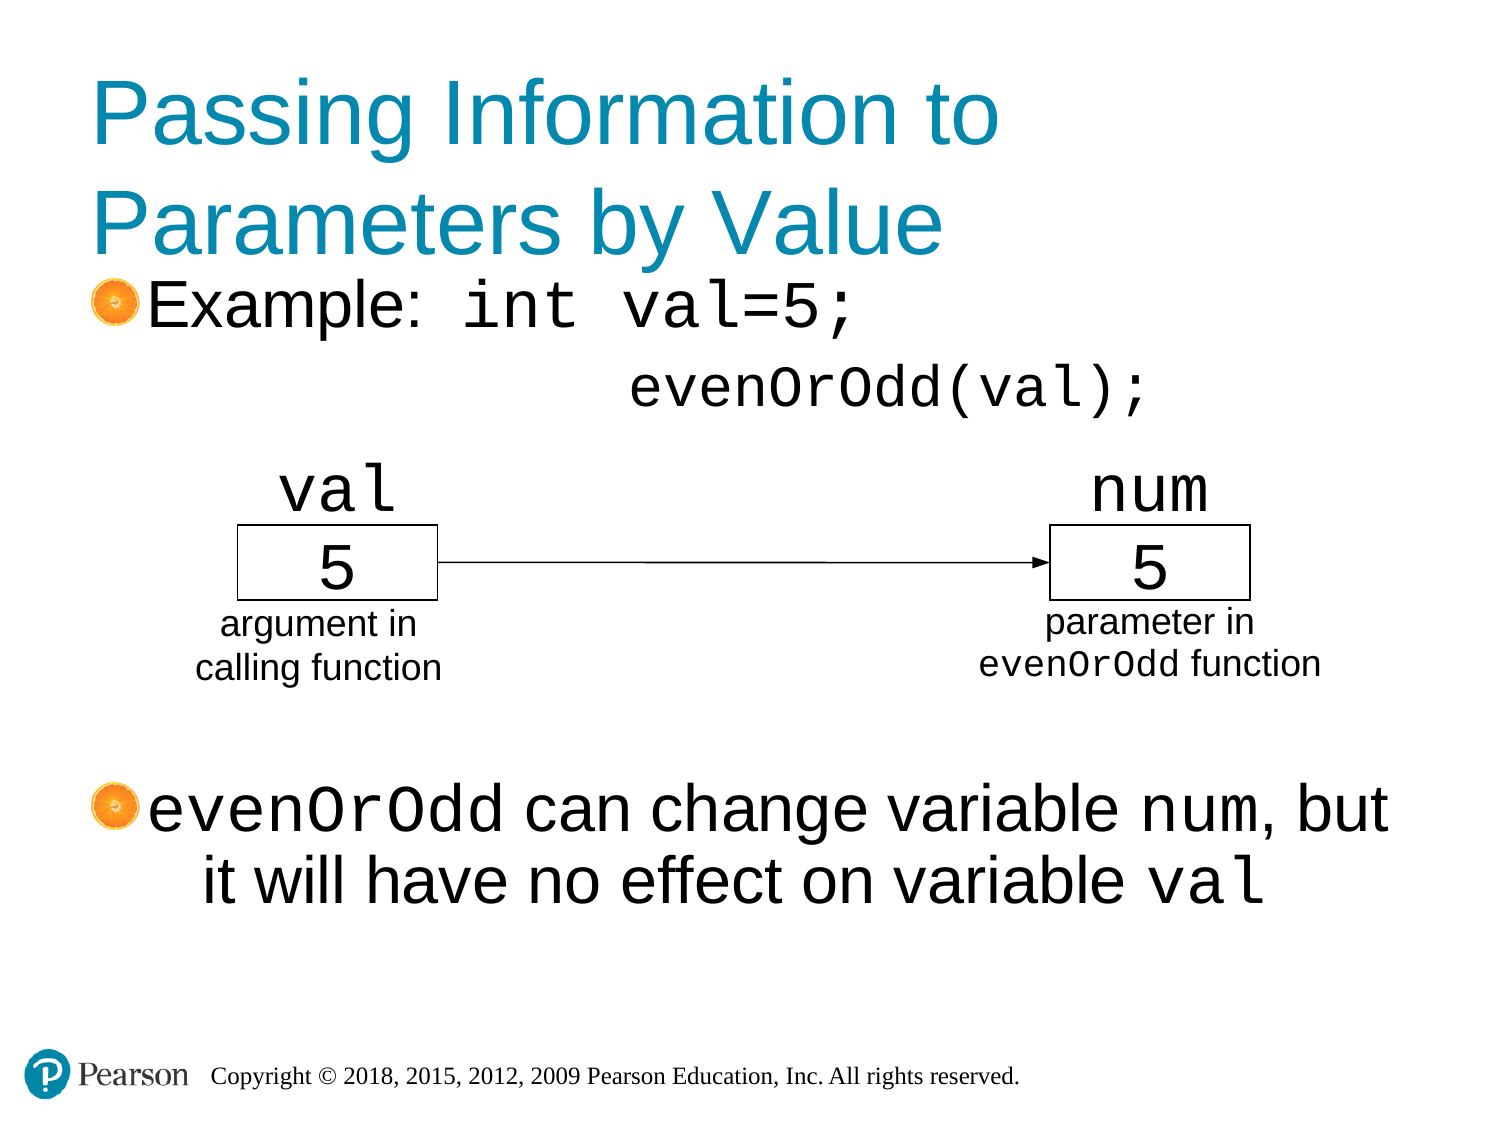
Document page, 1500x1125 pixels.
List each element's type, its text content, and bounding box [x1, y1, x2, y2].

text_box val [237, 437, 438, 525]
text_box 5 [1050, 533, 1250, 600]
text_box argument in calling function [112, 600, 526, 723]
list Example: int val=5; evenOrOdd(val); evenOrOdd can change variable num, but it will have no effect on variable val [75, 262, 1426, 1005]
text_box parameter in evenOrOdd function [900, 600, 1401, 718]
title Passing Information to Parameters by Value [75, 45, 1426, 233]
text_box 5 [237, 525, 438, 600]
text_box num [1050, 437, 1251, 533]
